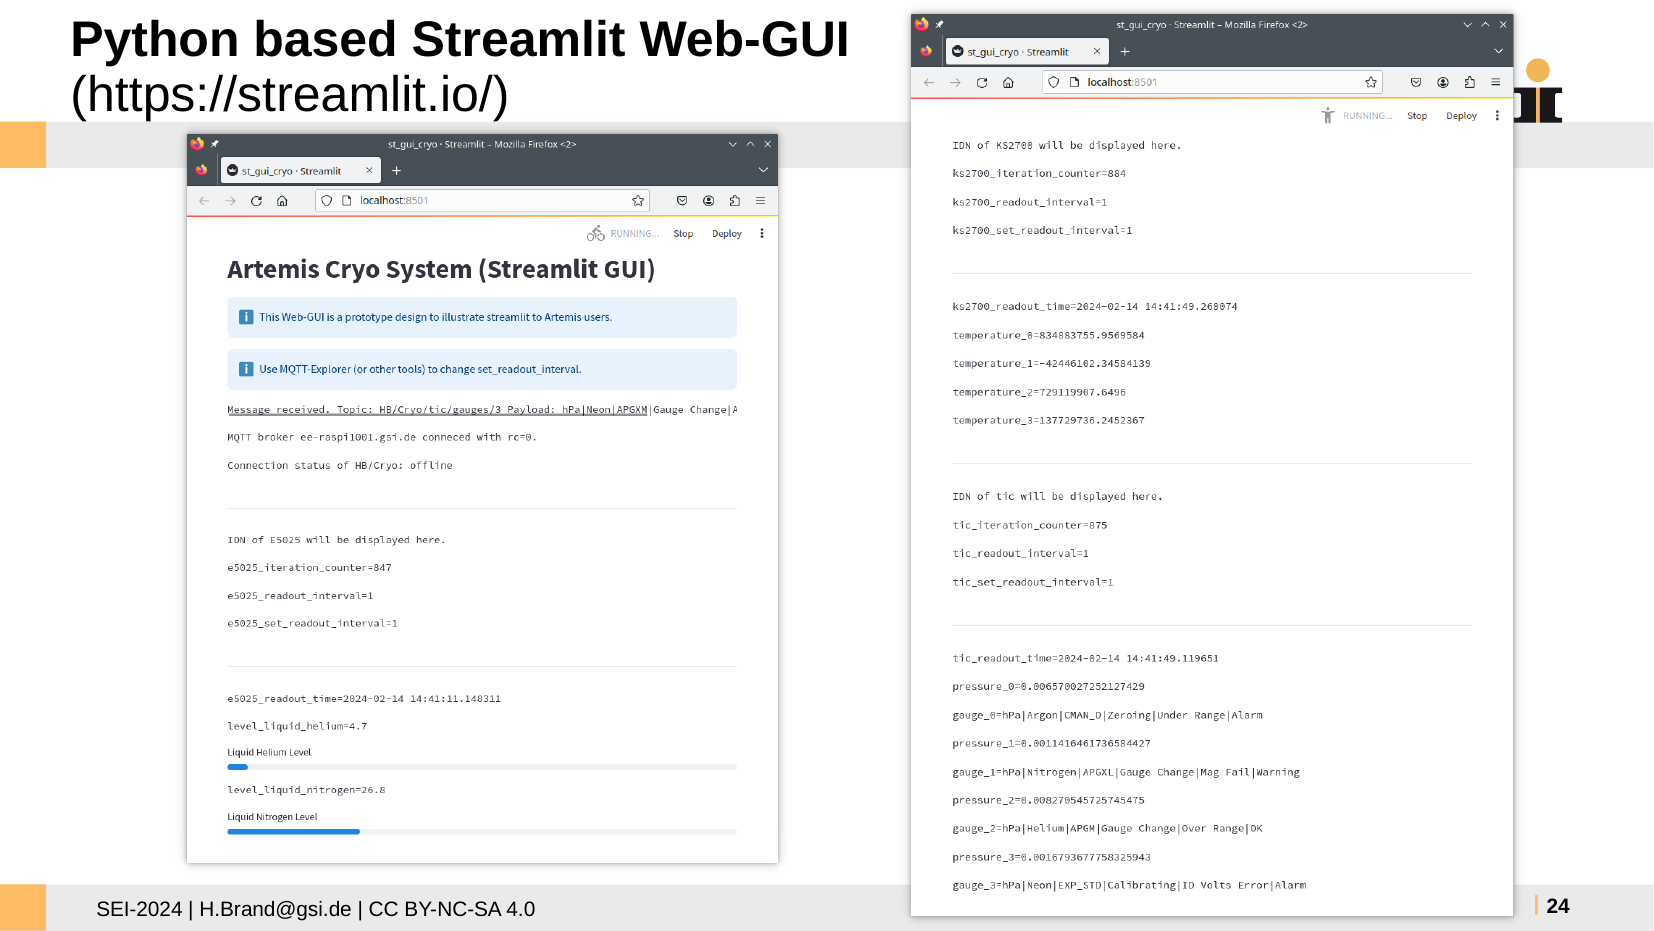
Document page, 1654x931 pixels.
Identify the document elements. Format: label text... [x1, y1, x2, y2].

title Python based Streamlit Web-GUI (https://streamlit.io/) [70, 10, 896, 123]
picture [172, 119, 792, 877]
picture [896, 0, 1564, 931]
